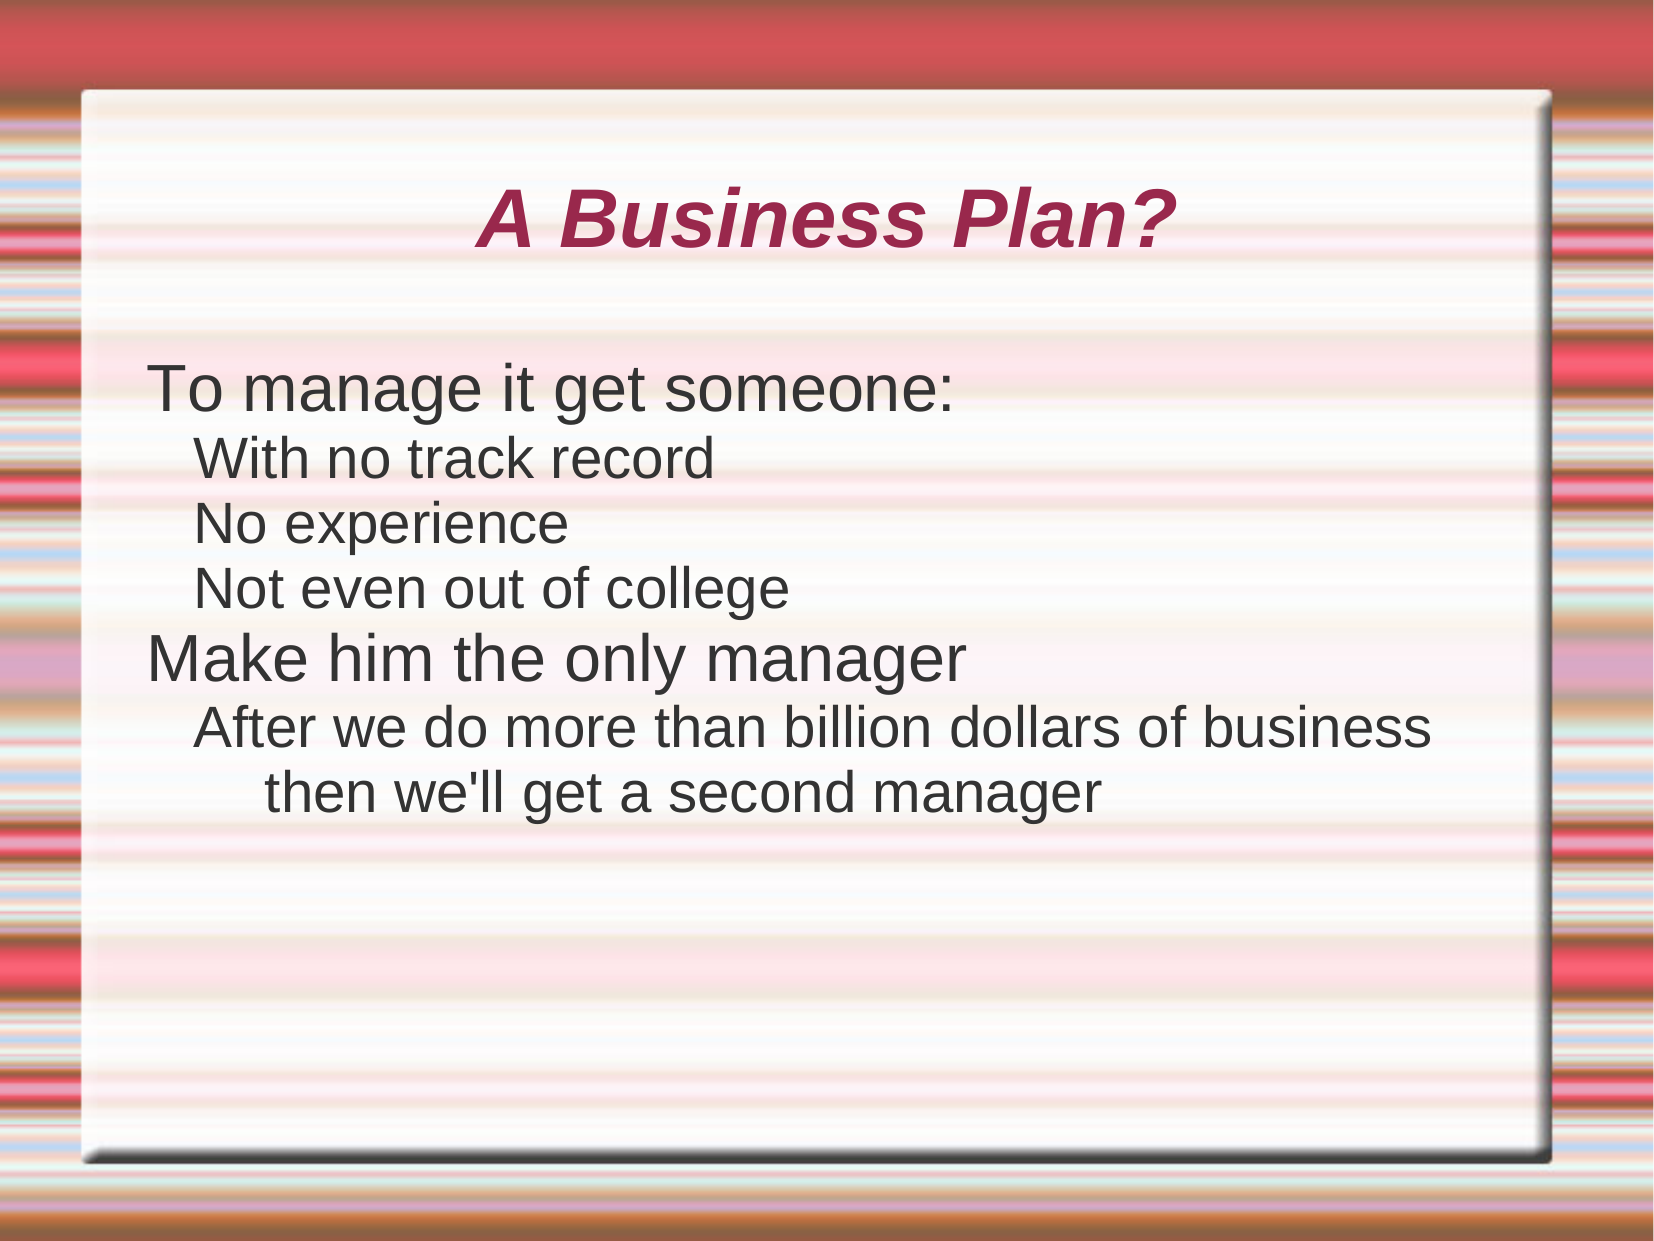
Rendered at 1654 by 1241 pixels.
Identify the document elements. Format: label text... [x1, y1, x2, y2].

title A Business Plan? [121, 114, 1534, 322]
picture [0, 0, 1654, 1241]
list To manage it get someone: With no track record No experience Not even out of college Make him the only manager After we do more than billion dollars of business then we'll get a second manager [134, 350, 1516, 1133]
